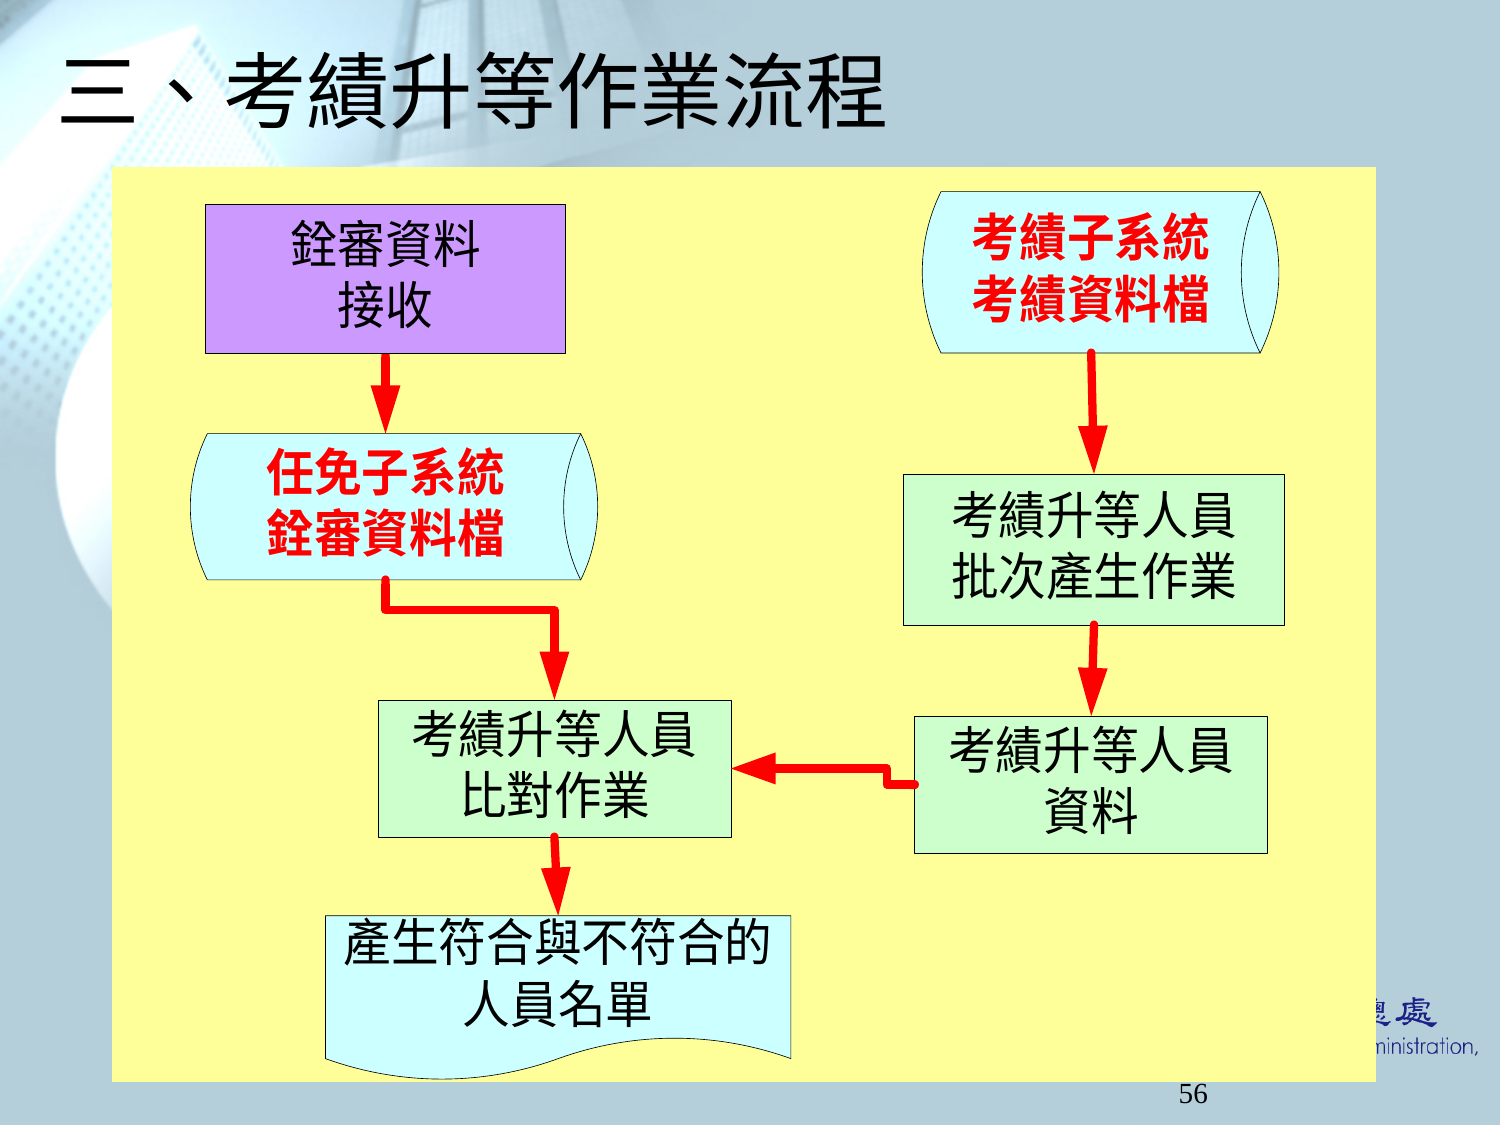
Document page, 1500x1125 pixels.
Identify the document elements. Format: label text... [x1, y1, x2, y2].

text_box [1163, 1066, 1477, 1125]
chart [112, 184, 1377, 1083]
title 三、考績升等作業流程 [41, 0, 1436, 184]
